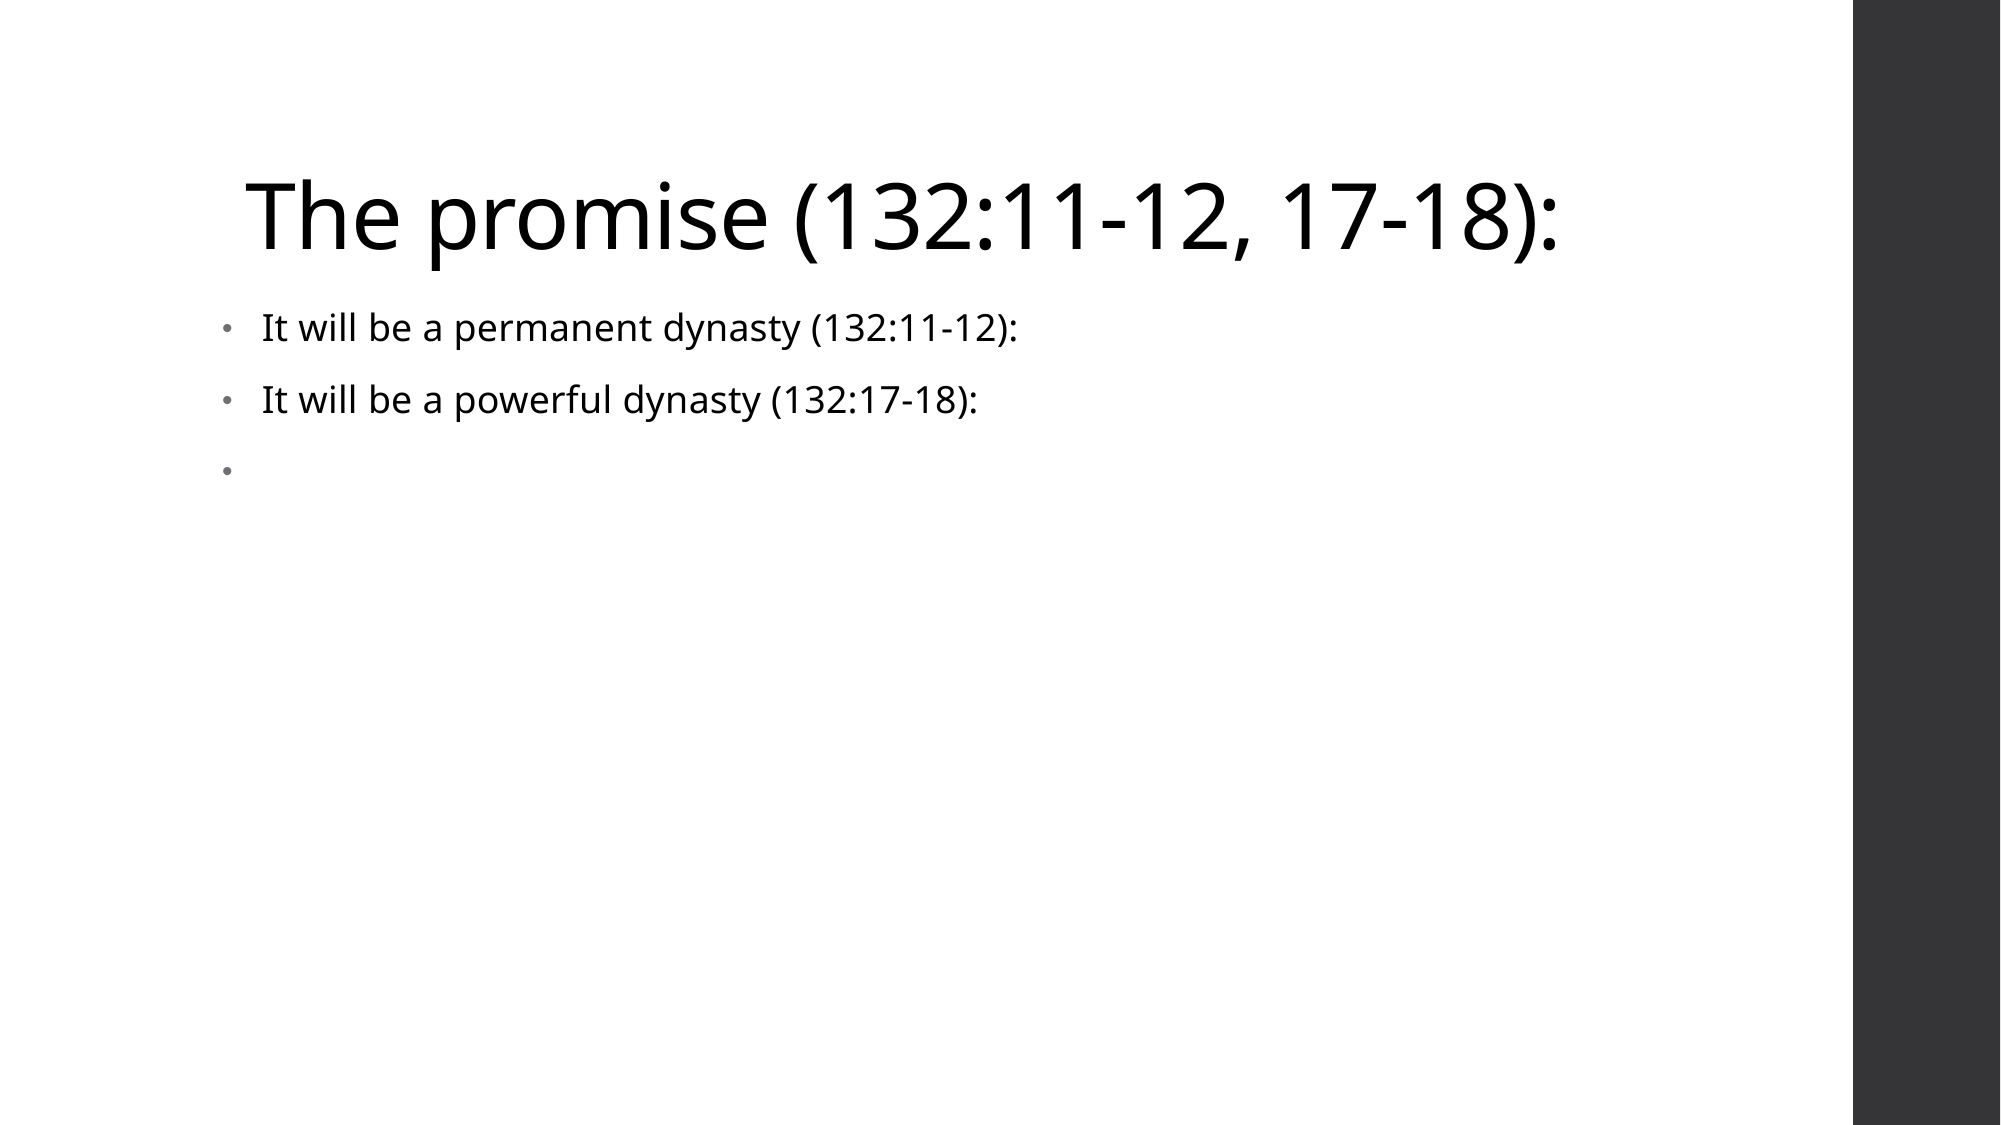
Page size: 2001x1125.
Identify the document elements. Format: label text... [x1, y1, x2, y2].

list It will be a permanent dynasty (132:11-12): It will be a powerful dynasty (132:17-18): [206, 299, 1617, 1014]
title The promise (132:11-12, 17-18): [206, 60, 1797, 278]
